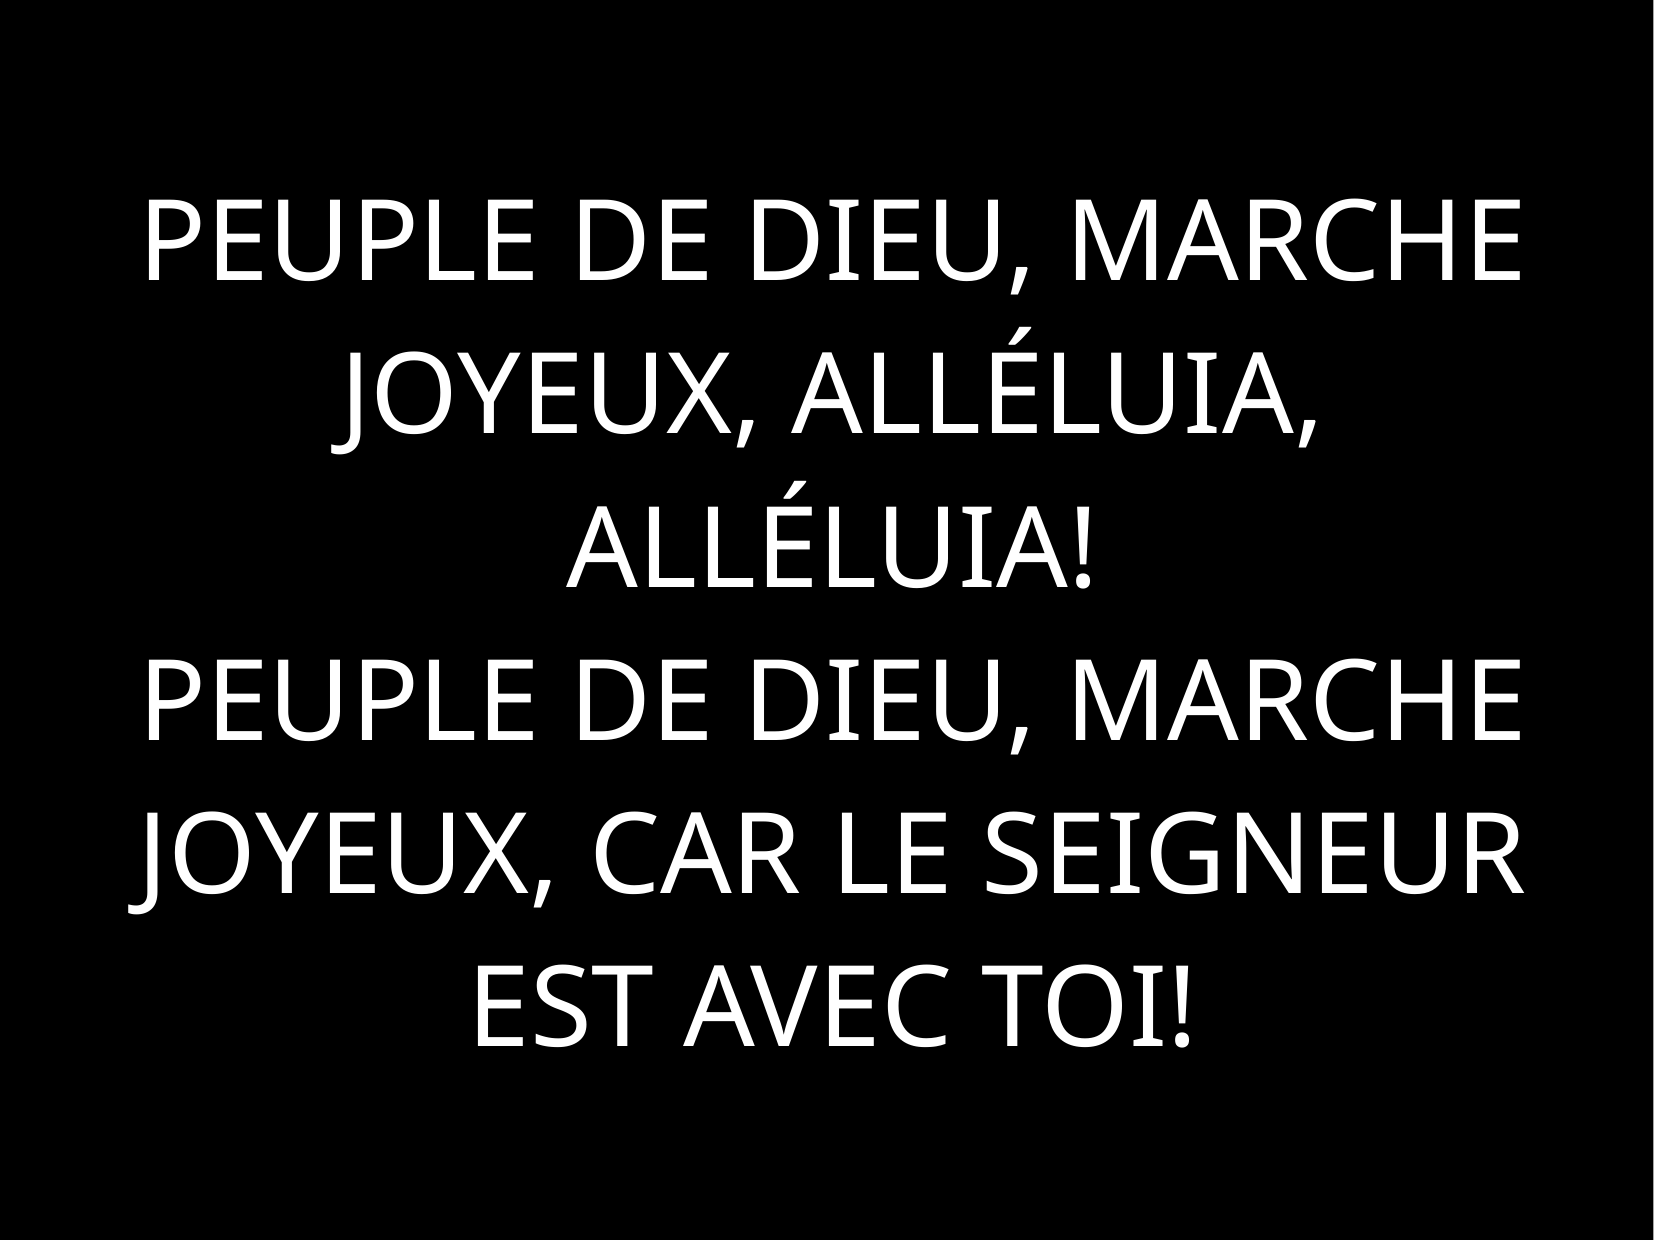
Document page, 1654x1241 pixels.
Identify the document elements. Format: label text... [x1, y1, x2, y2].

subtitle PEUPLE DE DIEU, MARCHE JOYEUX, ALLÉLUIA, ALLÉLUIA! PEUPLE DE DIEU, MARCHE JOYEUX, CAR LE SEIGNEUR EST AVEC TOI! [88, 59, 1577, 1182]
